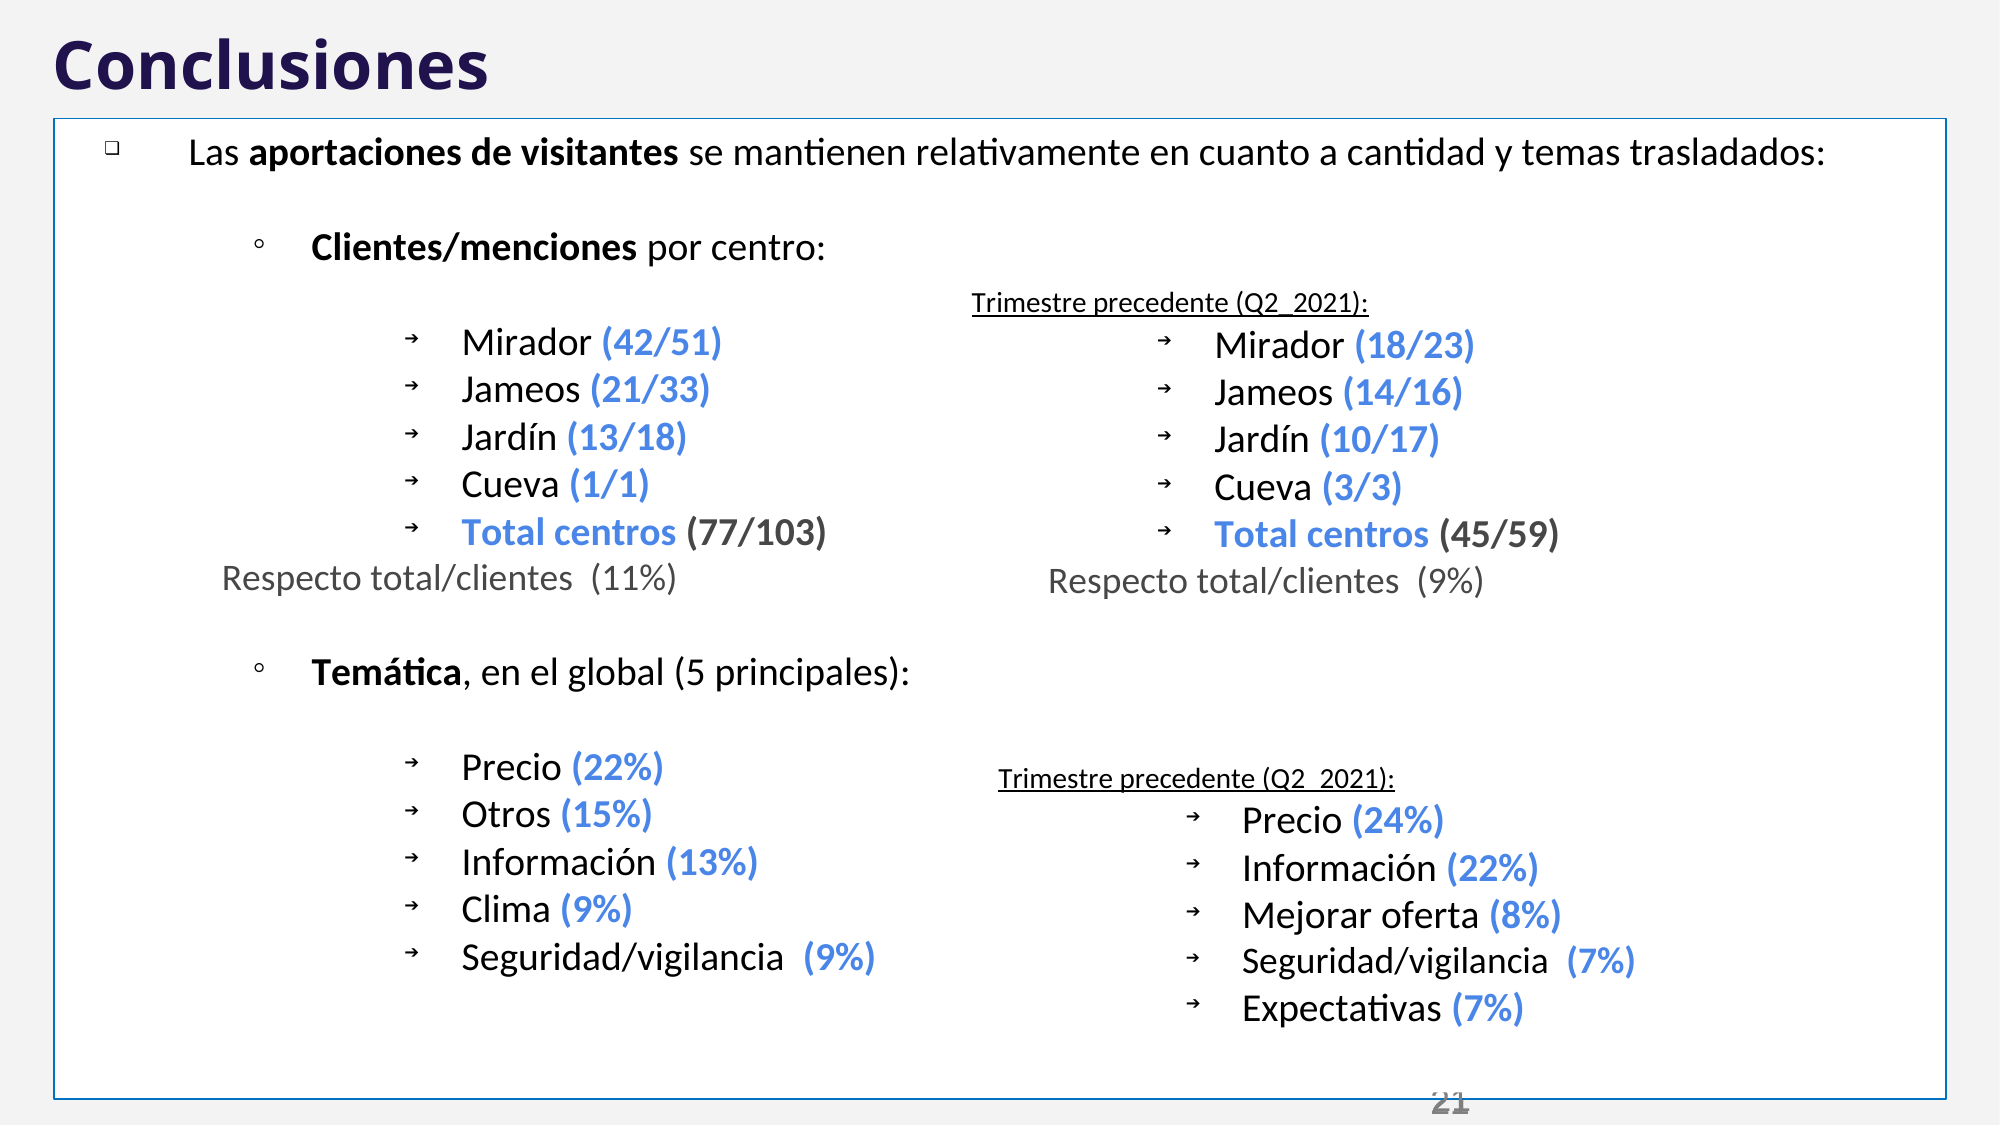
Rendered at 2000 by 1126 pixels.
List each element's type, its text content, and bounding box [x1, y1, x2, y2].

text_box Trimestre precedente (Q2_2021): Mirador (18/23) Jameos (14/16) Jardín (10/17) Cueva (3/3) Total centros (45/59) Respecto total/clientes (9%) [956, 268, 1642, 709]
text_box Conclusiones [52, 0, 1945, 126]
text_box Trimestre precedente (Q2_2021): Precio (24%) Información (22%) Mejorar oferta (8%) Seguridad/vigilancia (7%) Expectativas (7%) [983, 744, 1760, 1093]
text_box Las aportaciones de visitantes se mantienen relativamente en cuanto a cantidad y temas trasladados: Clientes/menciones por centro: Mirador (42/51) Jameos (21/33) Jardín (13/18) Cueva (1/1) Total centros (77/103) Respecto total/clientes (11%) Temática, en el global (5 principales): Precio (22%) Otros (15%) Información (13%) Clima (9%) Seguridad/vigilancia (9%) [53, 118, 1947, 1100]
text_box <número> [1412, 1069, 1880, 1126]
